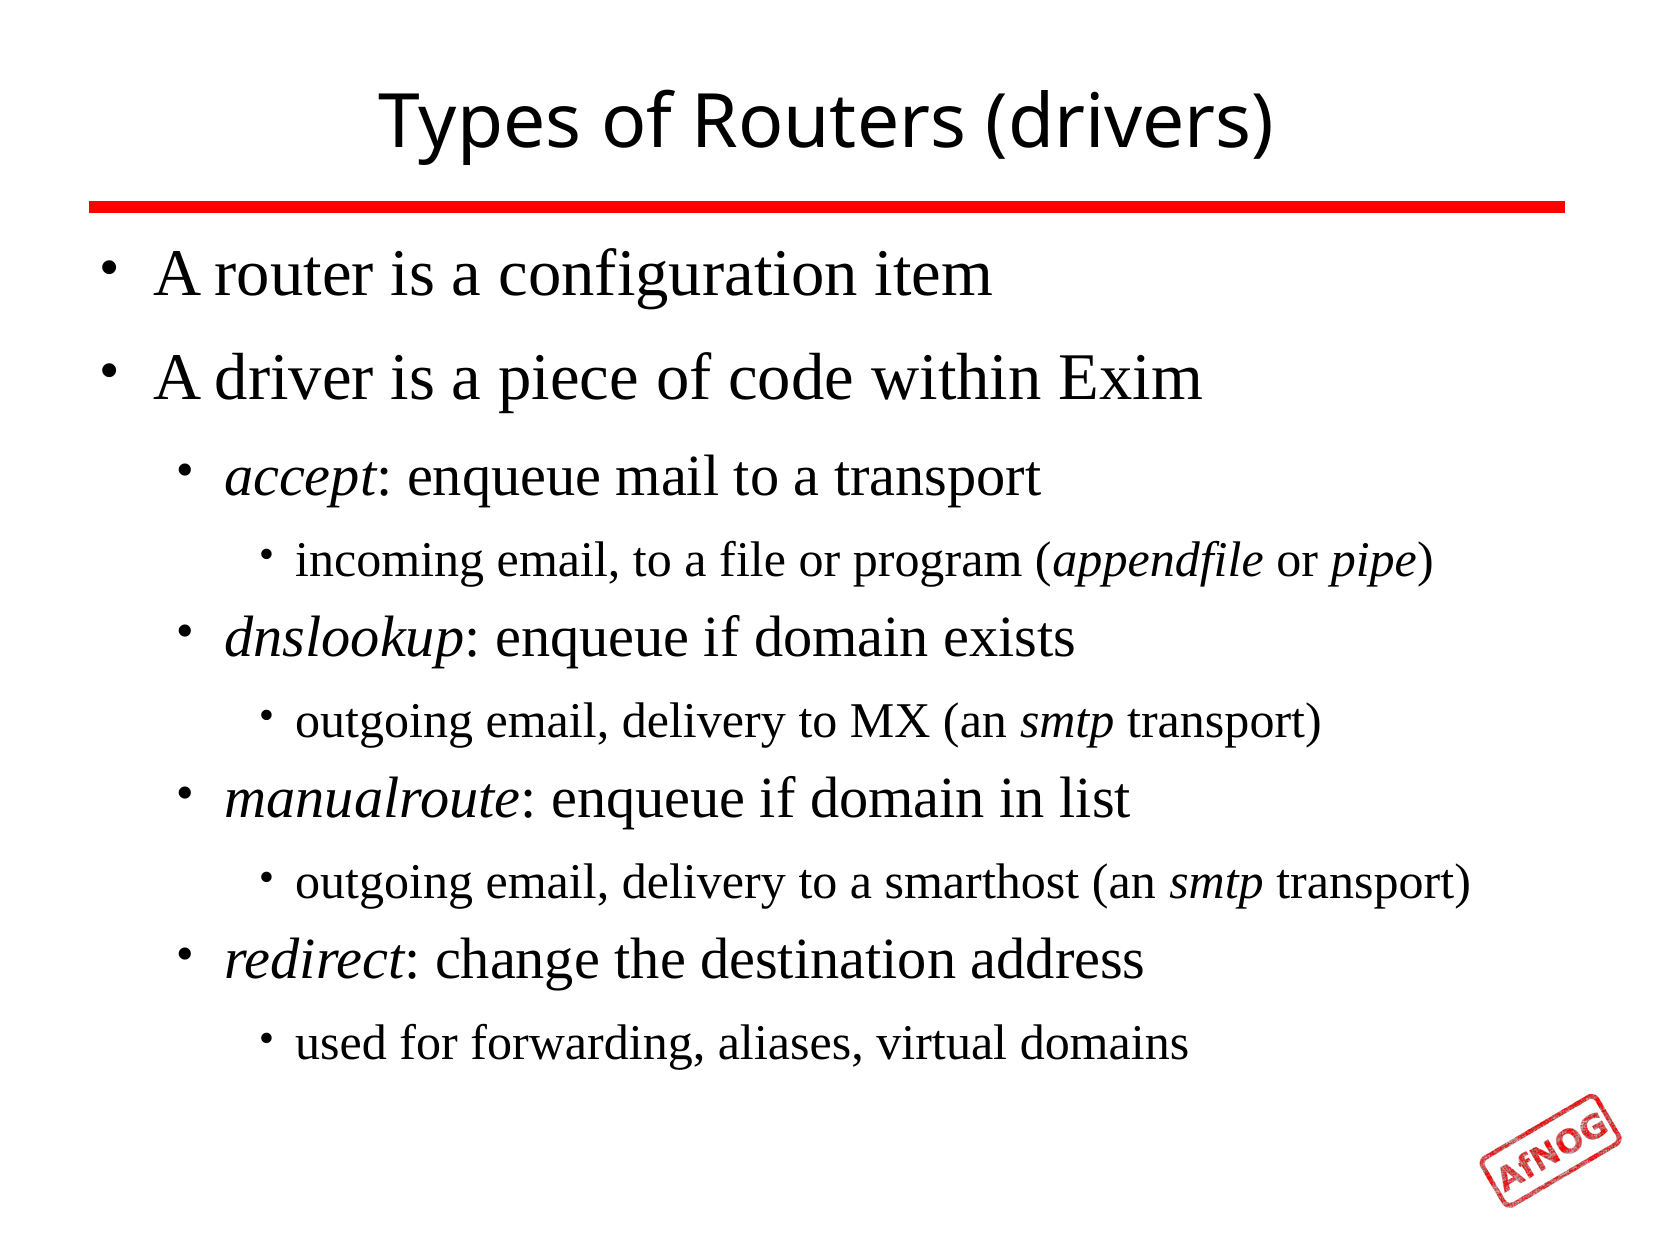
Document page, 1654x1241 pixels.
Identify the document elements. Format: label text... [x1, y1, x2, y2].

list A router is a configuration item A driver is a piece of code within Exim accept: enqueue mail to a transport incoming email, to a file or program (appendfile or pipe) dnslookup: enqueue if domain exists outgoing email, delivery to MX (an smtp transport) manualroute: enqueue if domain in list outgoing email, delivery to a smarthost (an smtp transport) redirect: change the destination address used for forwarding, aliases, virtual domains [82, 236, 1571, 1123]
picture [1476, 1090, 1625, 1211]
title Types of Routers (drivers) [88, 29, 1565, 207]
